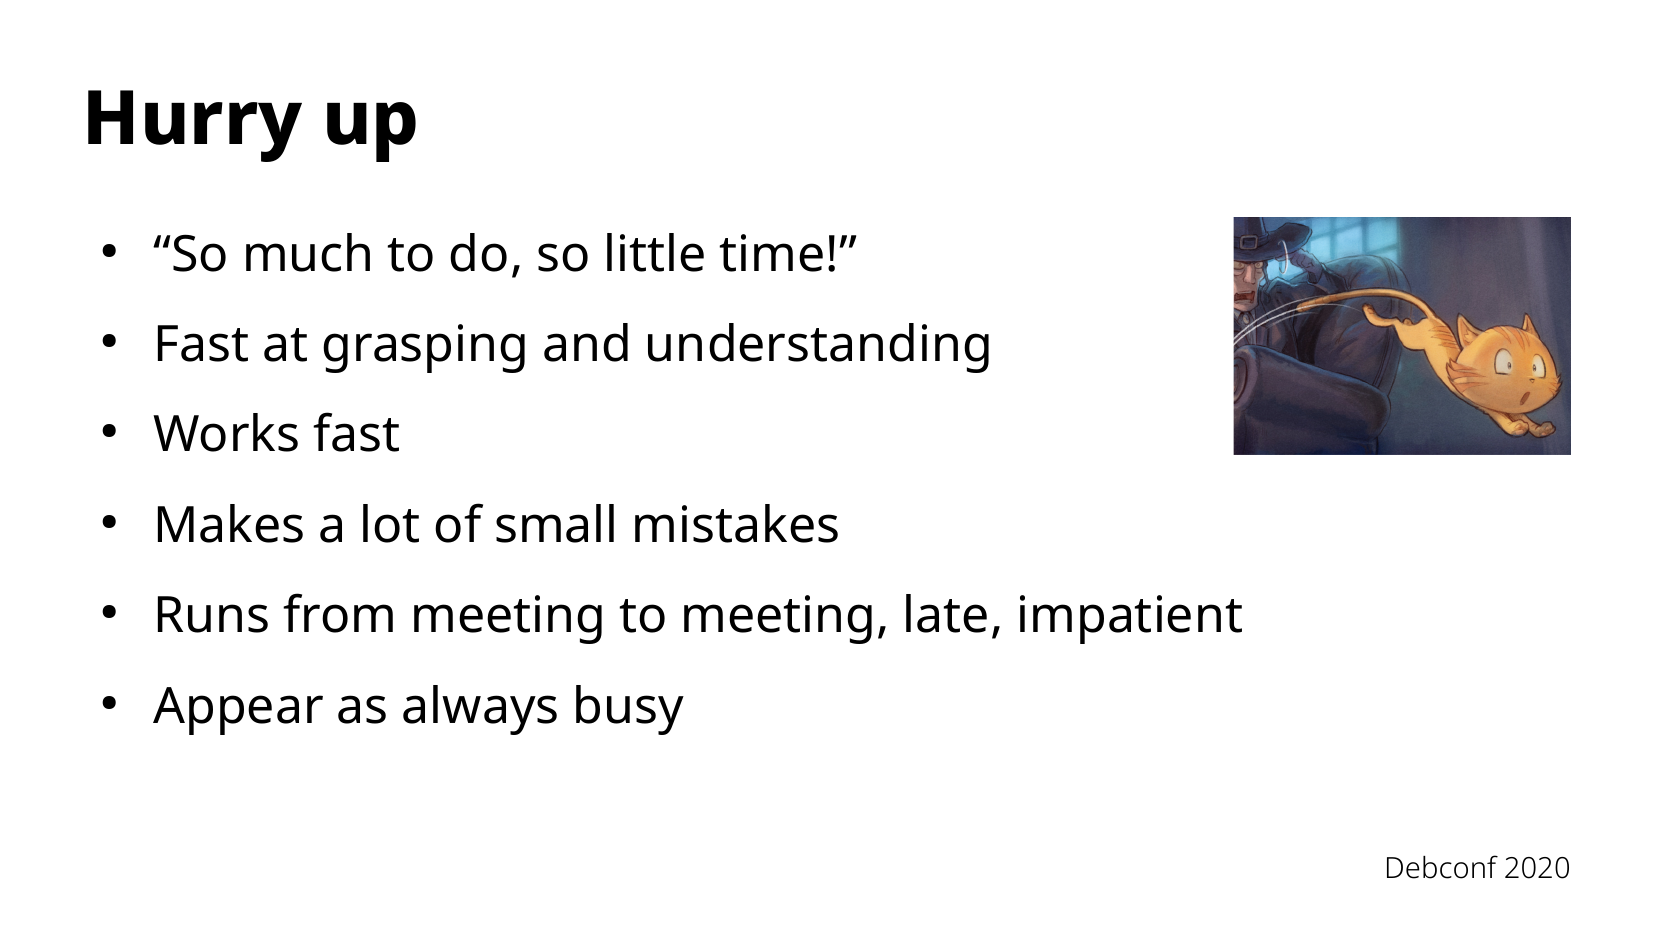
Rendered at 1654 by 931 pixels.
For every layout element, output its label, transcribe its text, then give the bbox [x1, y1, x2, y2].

title Hurry up [82, 37, 1571, 193]
picture [1233, 217, 1571, 455]
list “So much to do, so little time!” Fast at grasping and understanding Works fast Makes a lot of small mistakes Runs from meeting to meeting, late, impatient Appear as always busy [82, 217, 1571, 758]
